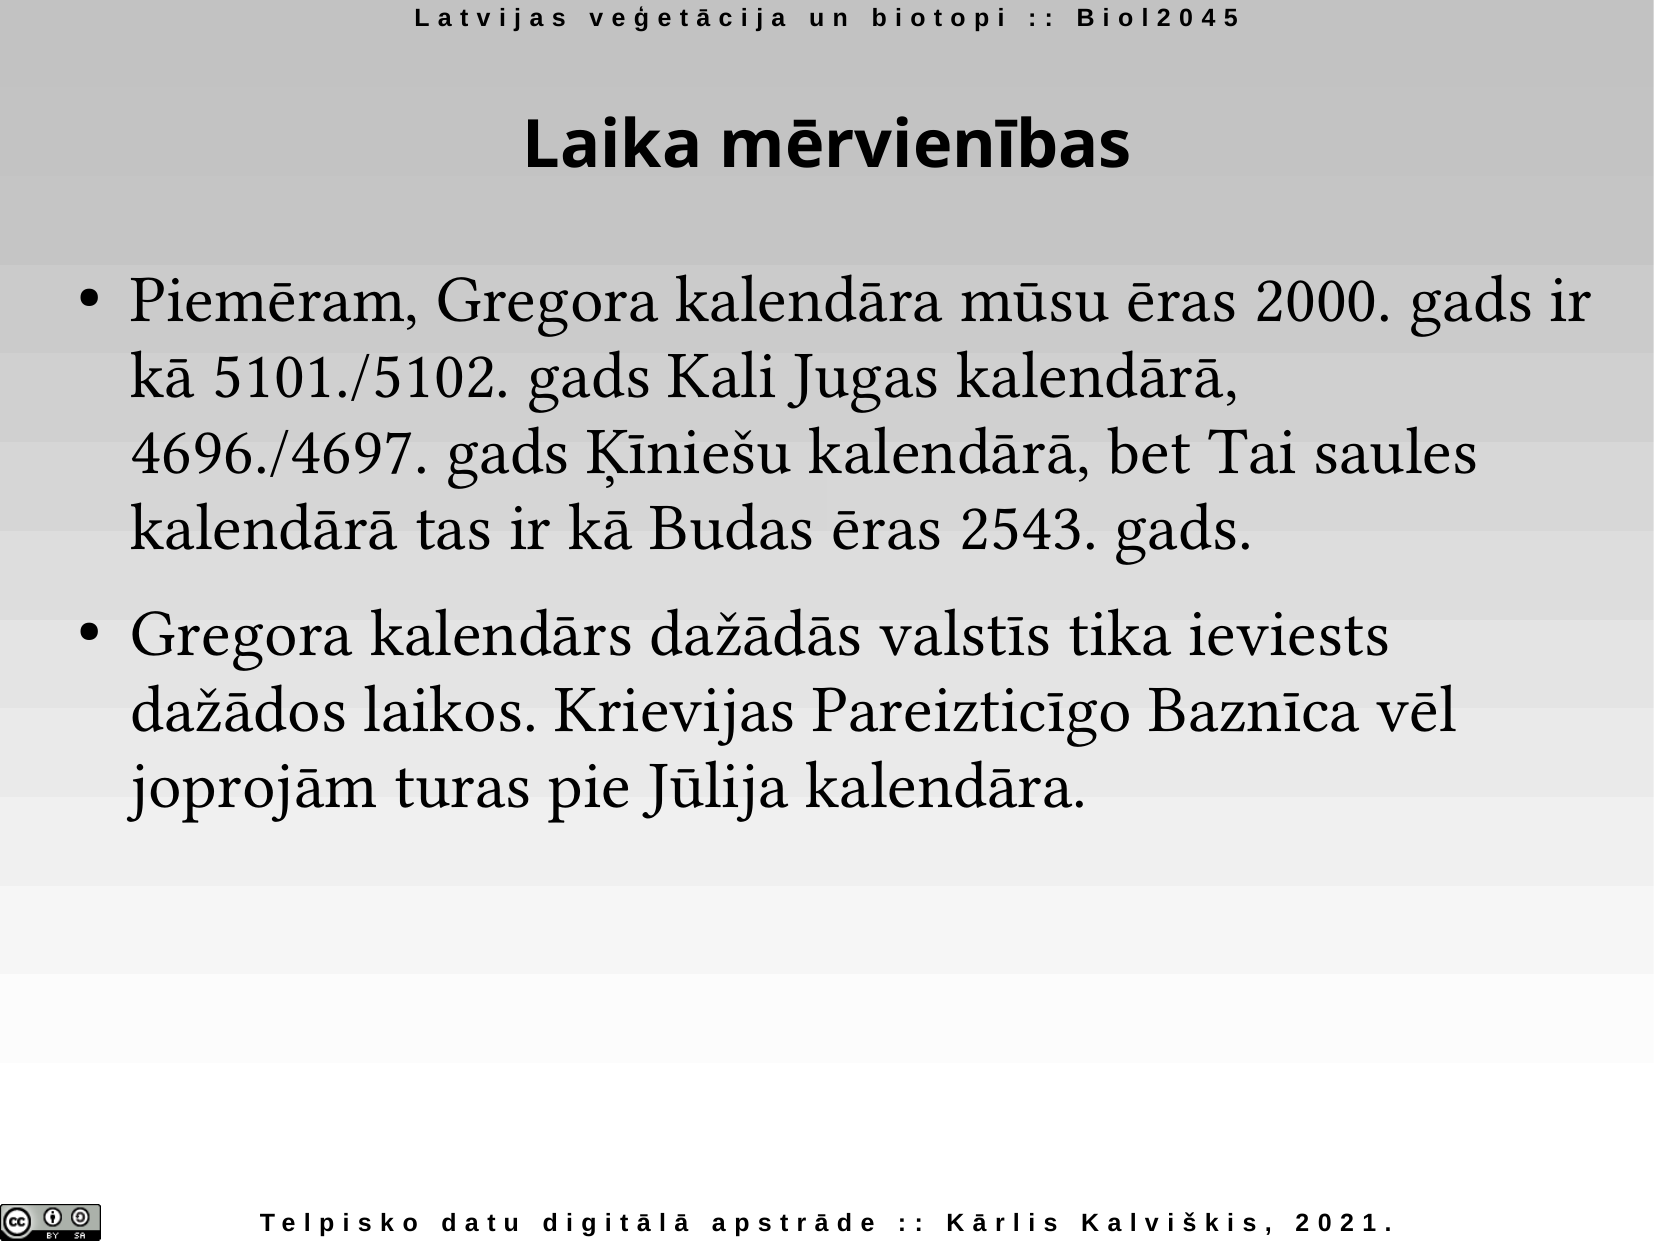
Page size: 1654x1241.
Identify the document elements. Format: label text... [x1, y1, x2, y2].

title Laika mērvienības [59, 37, 1596, 246]
picture [0, 0, 1654, 1241]
list Piemēram, Gregora kalendāra mūsu ēras 2000. gads ir kā 5101./5102. gads Kali Jugas kalendārā, 4696./4697. gads Ķīniešu kalendārā, bet Tai saules kalendārā tas ir kā Budas ēras 2543. gads. Gregora kalendārs dažādās valstīs tika ieviests dažādos laikos. Krievijas Pareizticīgo Baznīca vēl joprojām turas pie Jūlija kalendāra. [59, 261, 1596, 1175]
